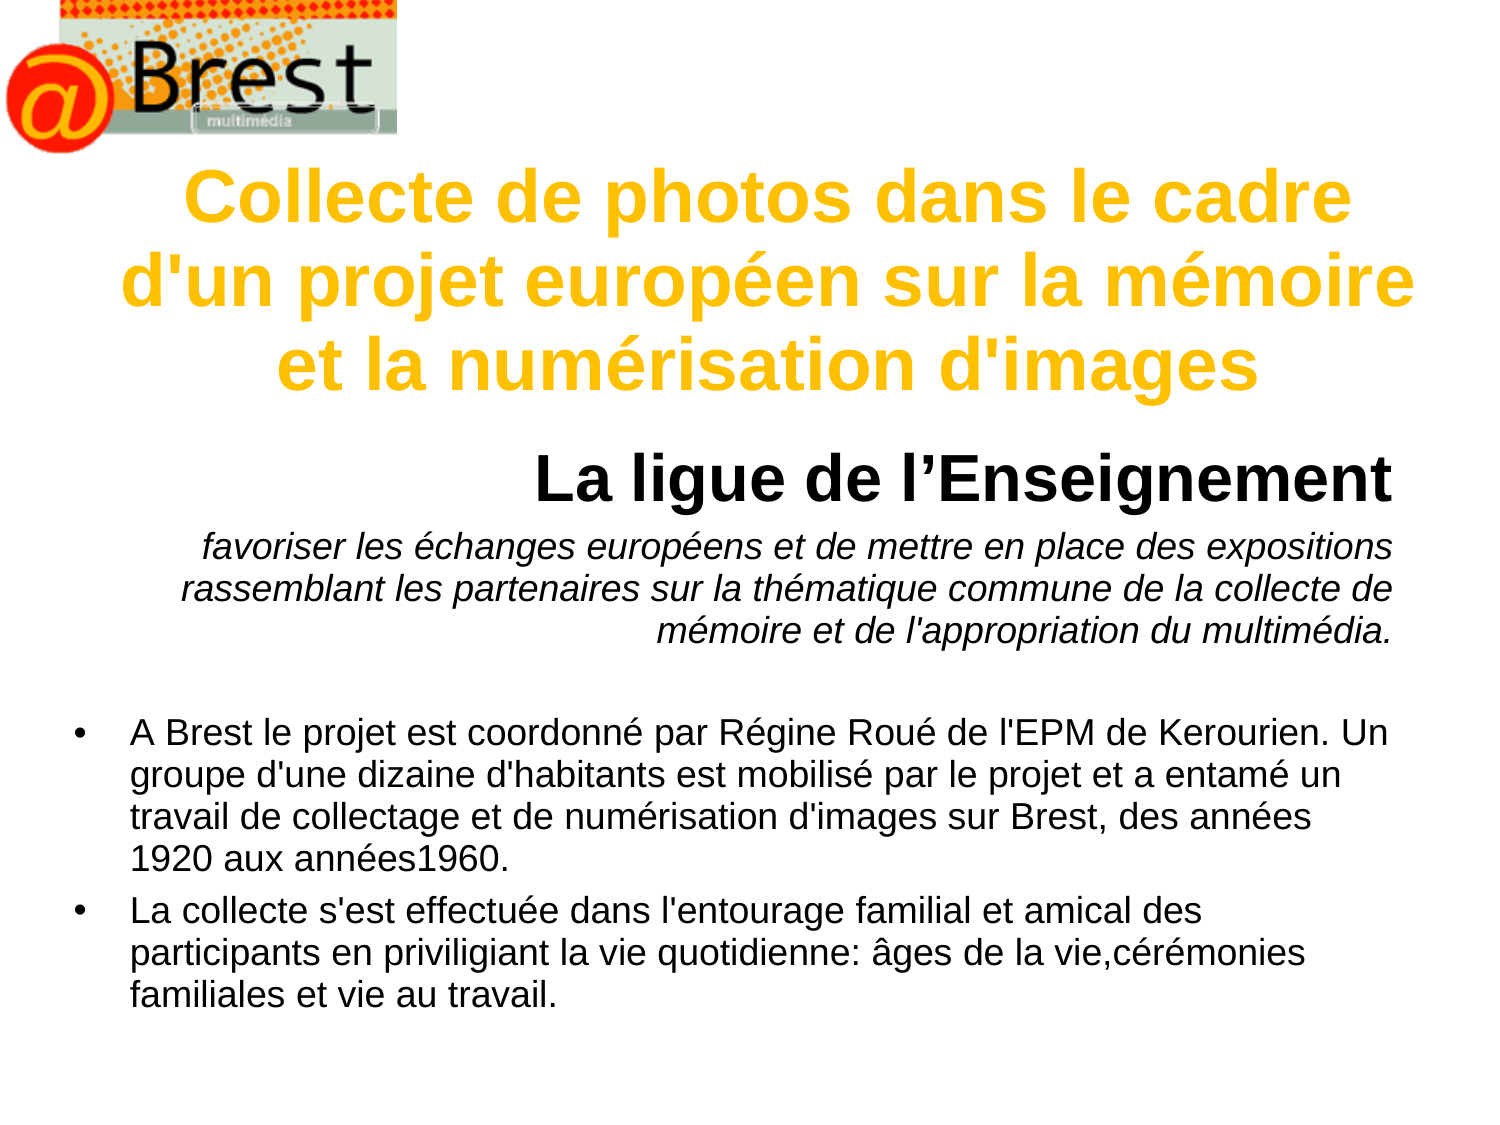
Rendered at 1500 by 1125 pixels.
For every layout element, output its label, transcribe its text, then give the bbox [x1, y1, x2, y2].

picture [0, 0, 397, 157]
title Collecte de photos dans le cadre d'un projet européen sur la mémoire et la numérisation d'images [93, 138, 1444, 424]
list La ligue de l’Enseignement favoriser les échanges européens et de mettre en place des expositions rassemblant les partenaires sur la thématique commune de la collecte de mémoire et de l'appropriation du multimédia. A Brest le projet est coordonné par Régine Roué de l'EPM de Kerourien. Un groupe d'une dizaine d'habitants est mobilisé par le projet et a entamé un travail de collectage et de numérisation d'images sur Brest, des années 1920 aux années1960. La collecte s'est effectuée dans l'entourage familial et amical des participants en priviligiant la vie quotidienne: âges de la vie,cérémonies familiales et vie au travail. [58, 433, 1409, 1125]
